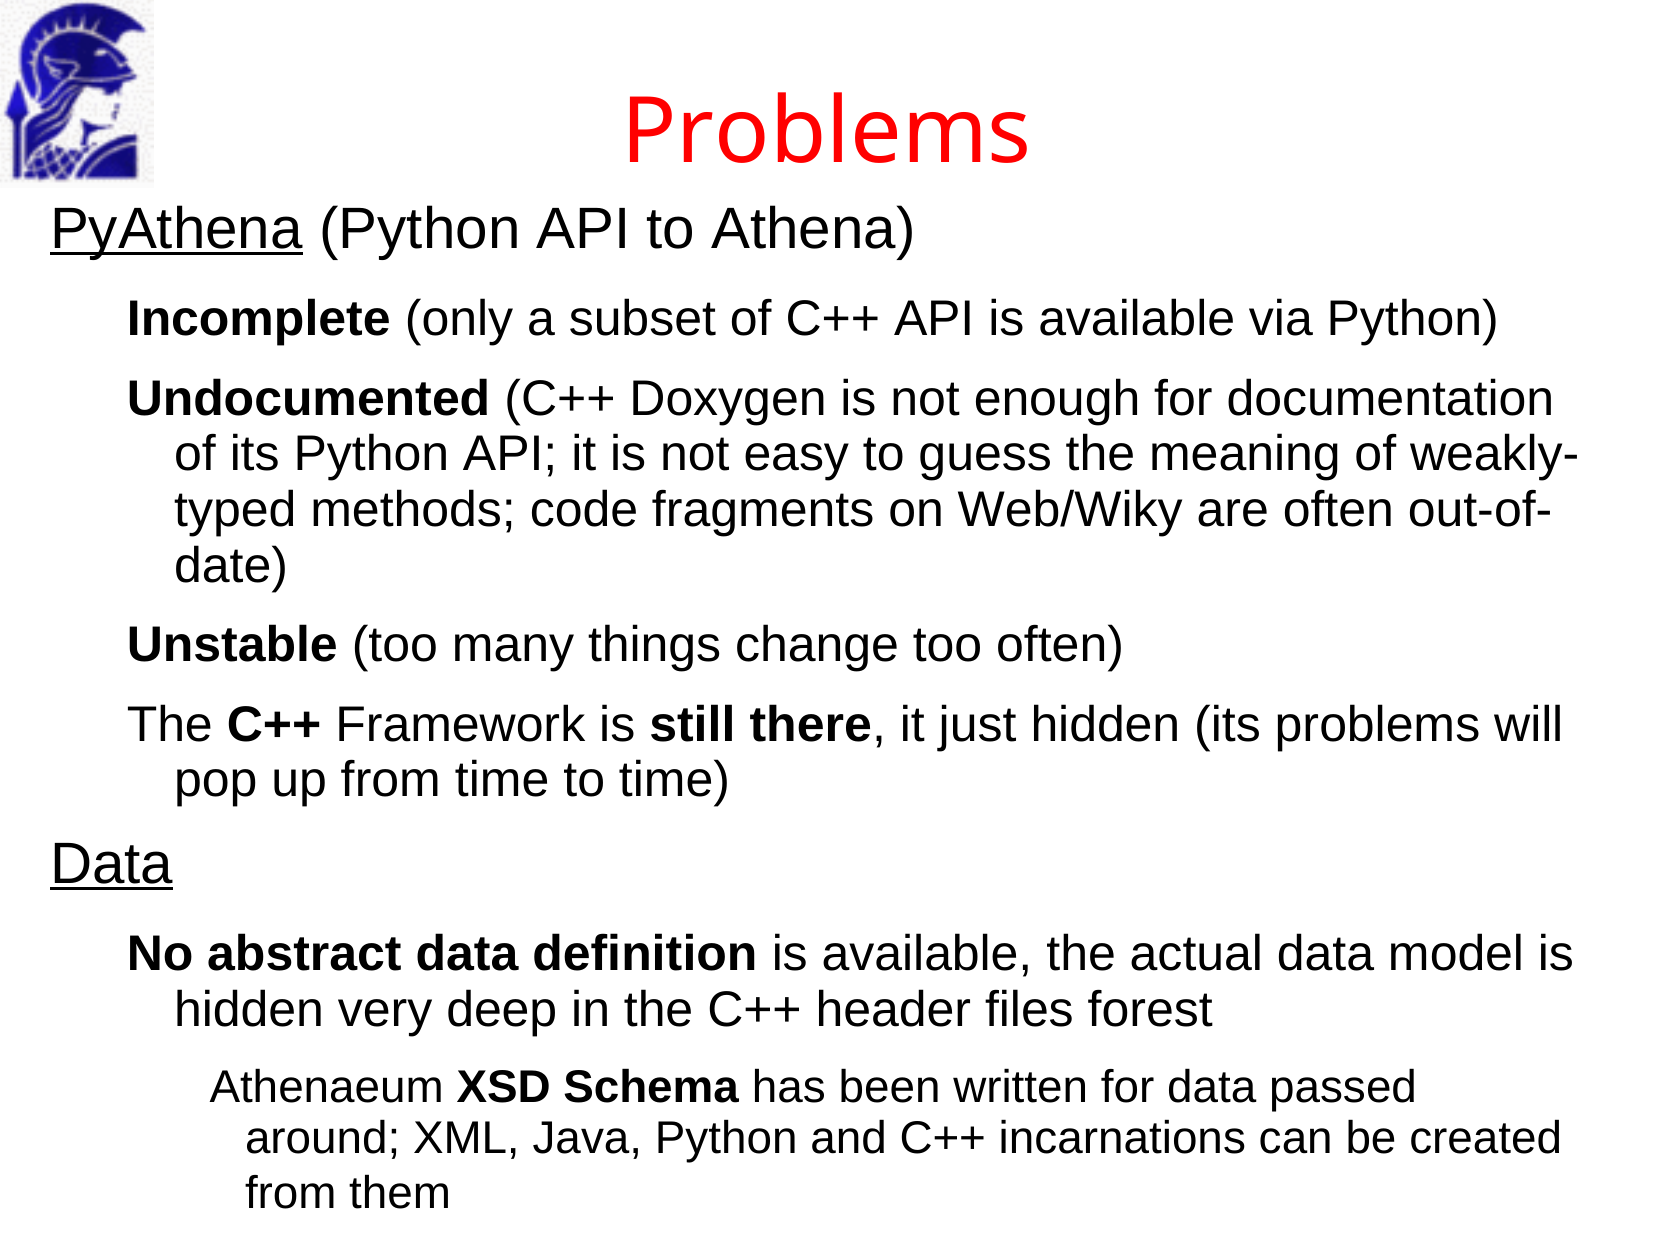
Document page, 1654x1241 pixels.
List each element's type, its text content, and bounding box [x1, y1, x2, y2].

title Problems [82, 49, 1571, 196]
list PyAthena (Python API to Athena) Incomplete (only a subset of C++ API is available via Python) Undocumented (C++ Doxygen is not enough for documentation of its Python API; it is not easy to guess the meaning of weakly-typed methods; code fragments on Web/Wiky are often out-of-date) Unstable (too many things change too often) The C++ Framework is still there, it just hidden (its problems will pop up from time to time) Data No abstract data definition is available, the actual data model is hidden very deep in the C++ header files forest Athenaeum XSD Schema has been written for data passed around; XML, Java, Python and C++ incarnations can be created from them [32, 196, 1582, 1241]
picture [0, 0, 154, 188]
